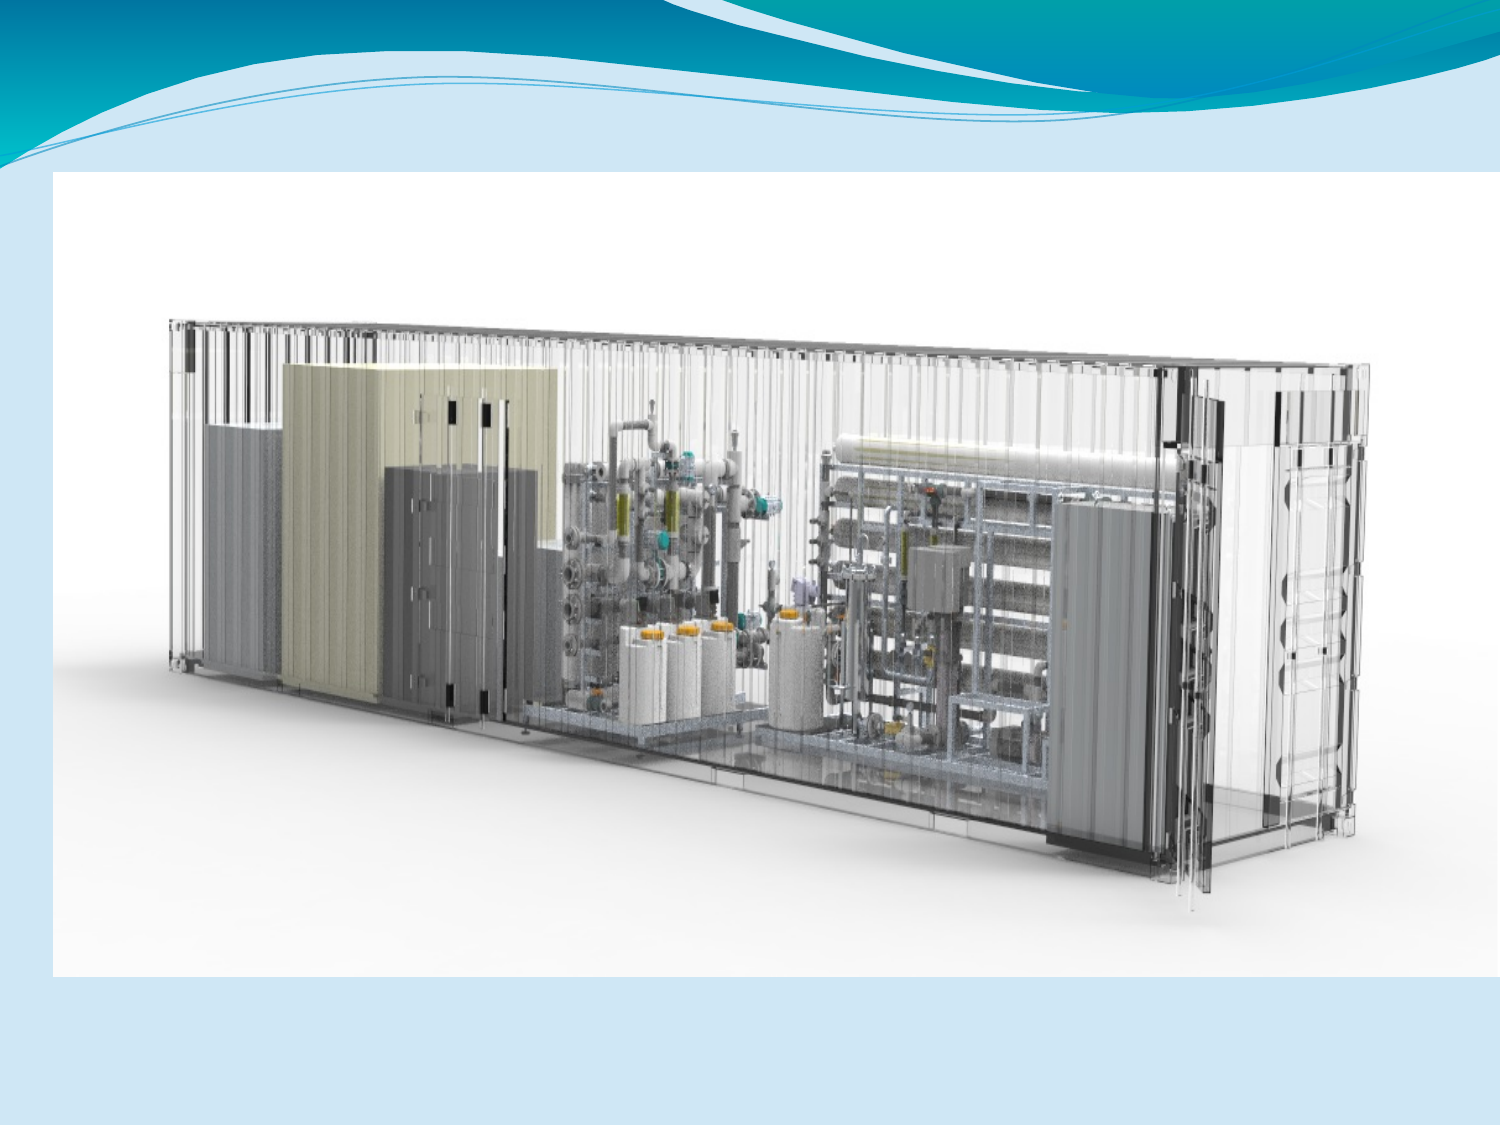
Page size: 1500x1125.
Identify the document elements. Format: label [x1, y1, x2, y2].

picture [53, 172, 1500, 977]
